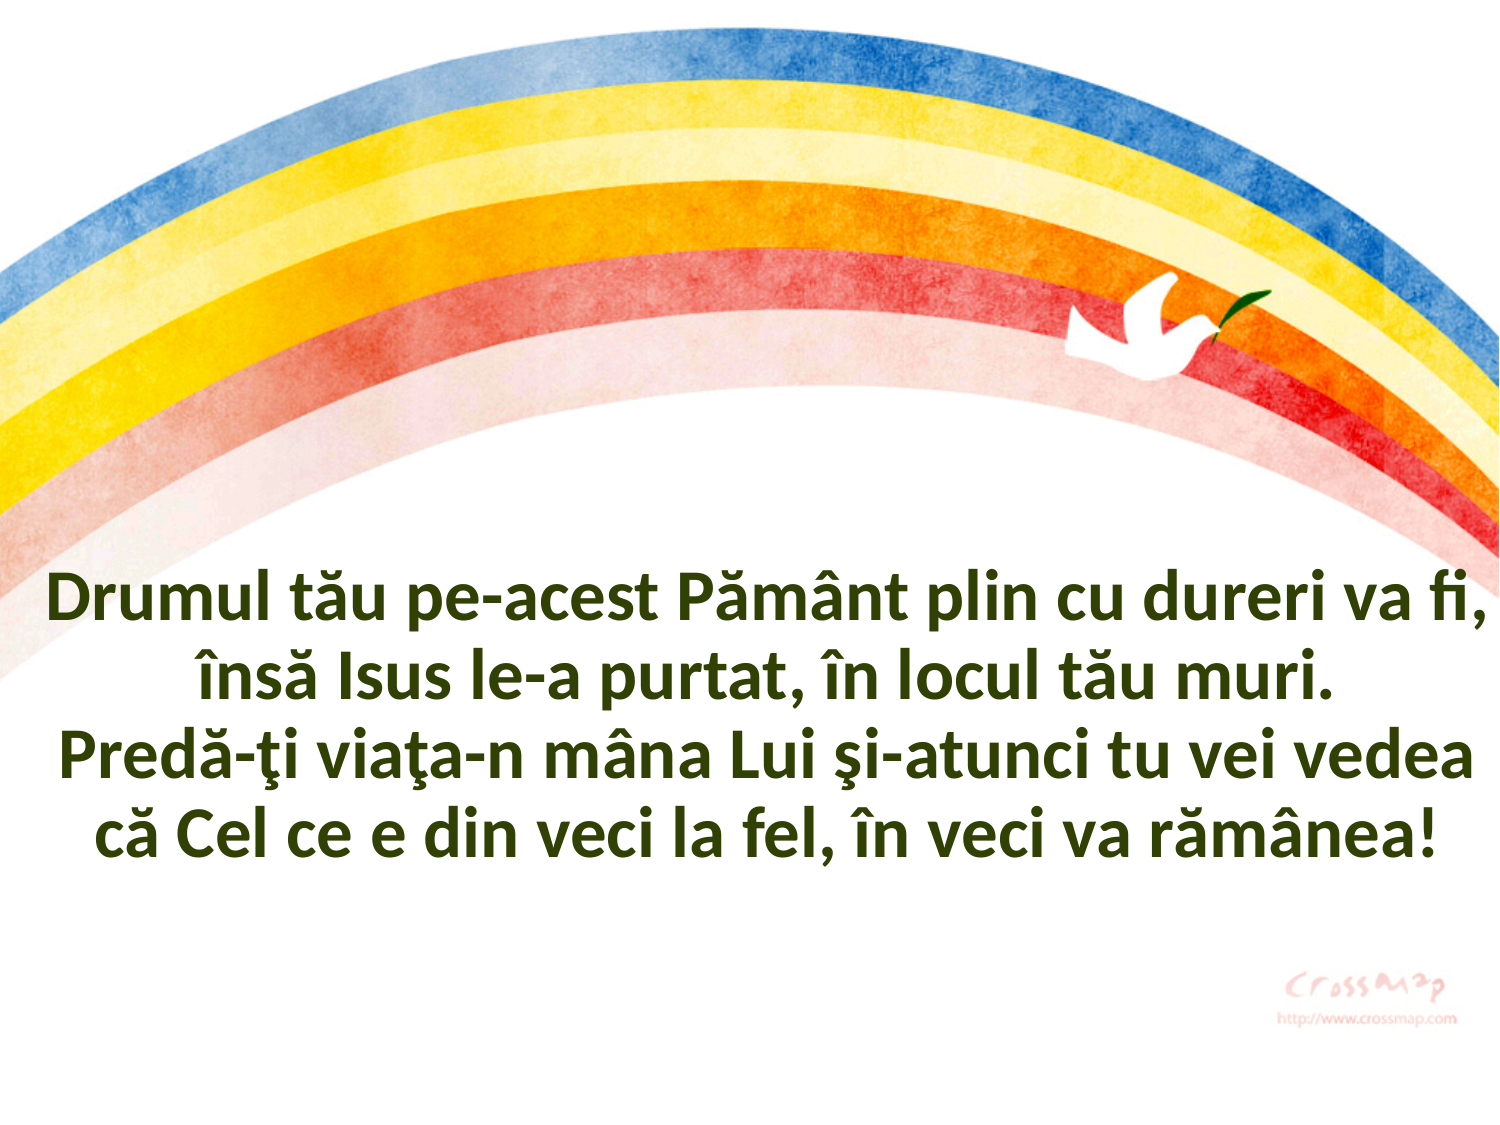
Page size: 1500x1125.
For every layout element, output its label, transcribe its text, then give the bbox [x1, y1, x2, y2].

title Drumul tău pe-acest Pământ plin cu dureri va fi, însă Isus le-a purtat, în locul tău muri. Predă-ţi viaţa-n mâna Lui şi-atunci tu vei vedea că Cel ce e din veci la fel, în veci va rămânea! [17, 388, 1500, 1043]
picture [0, 0, 1499, 1123]
